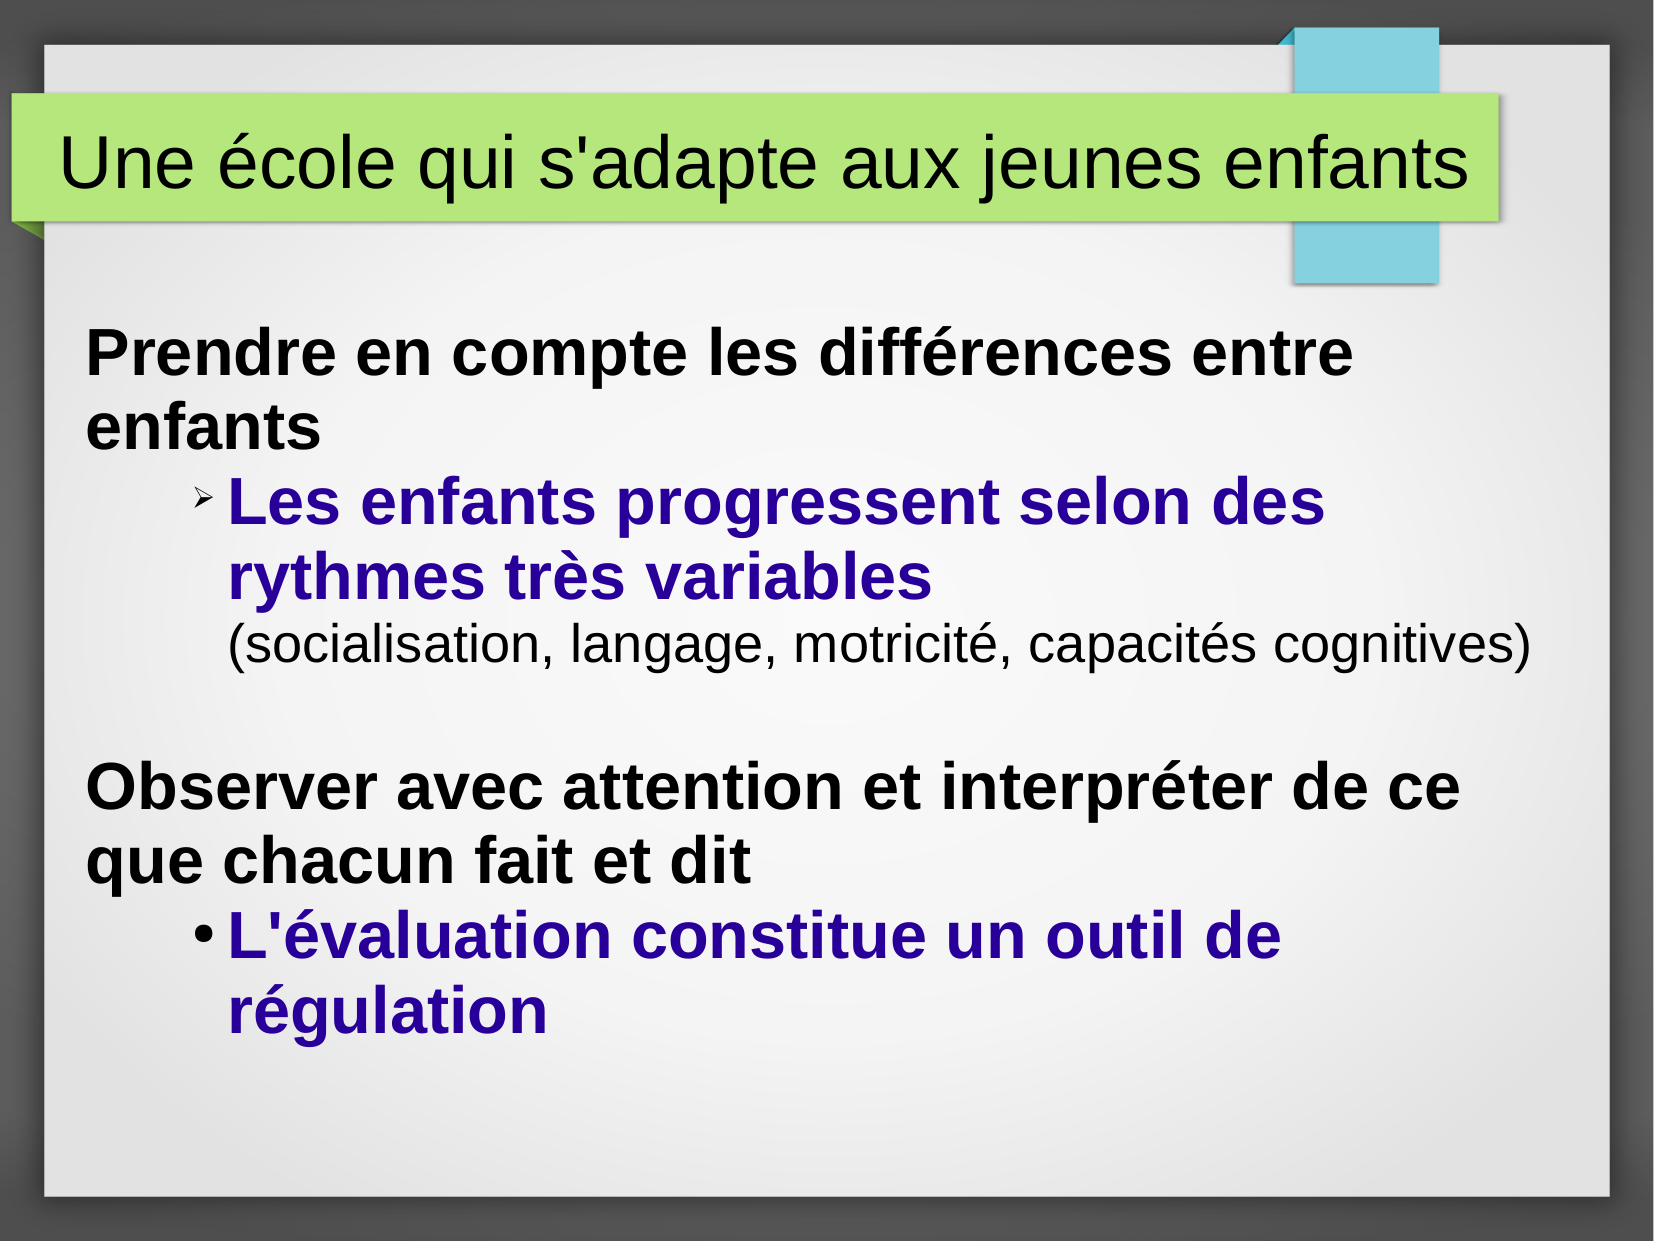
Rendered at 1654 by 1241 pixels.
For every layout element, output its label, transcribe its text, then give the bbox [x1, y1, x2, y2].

picture [0, 0, 1654, 1241]
list [106, 318, 1595, 1205]
text_box Prendre en compte les différences entre enfants Les enfants progressent selon des rythmes très variables (socialisation, langage, motricité, capacités cognitives) Observer avec attention et interpréter de ce que chacun fait et dit L'évaluation constitue un outil de régulation [70, 307, 1583, 1087]
title Une école qui s'adapte aux jeunes enfants [59, 94, 1571, 230]
